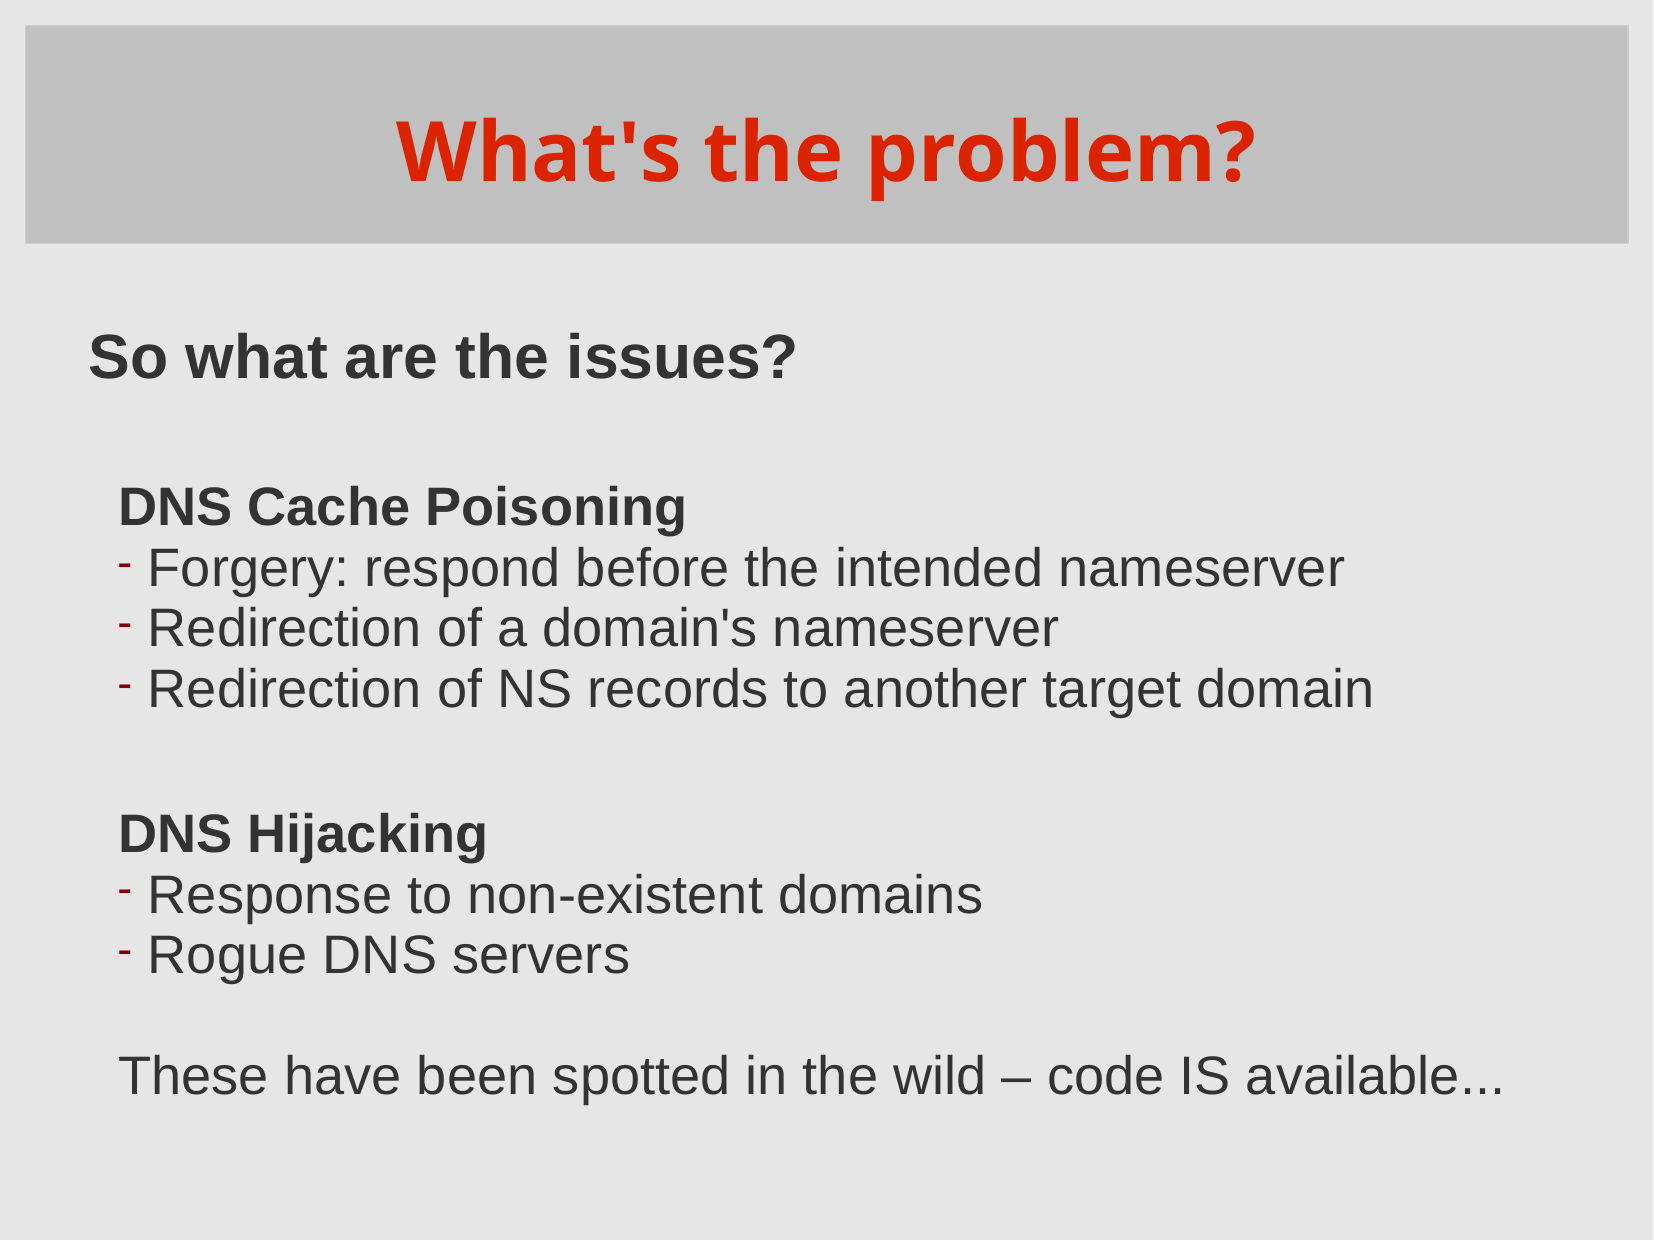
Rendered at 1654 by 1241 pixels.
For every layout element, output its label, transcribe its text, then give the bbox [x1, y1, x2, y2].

title What's the problem? [121, 46, 1532, 253]
list So what are the issues? DNS Cache Poisoning Forgery: respond before the intended nameserver Redirection of a domain's nameserver Redirection of NS records to another target domain DNS Hijacking Response to non-existent domains Rogue DNS servers These have been spotted in the wild – code IS available... [59, 322, 1593, 1241]
